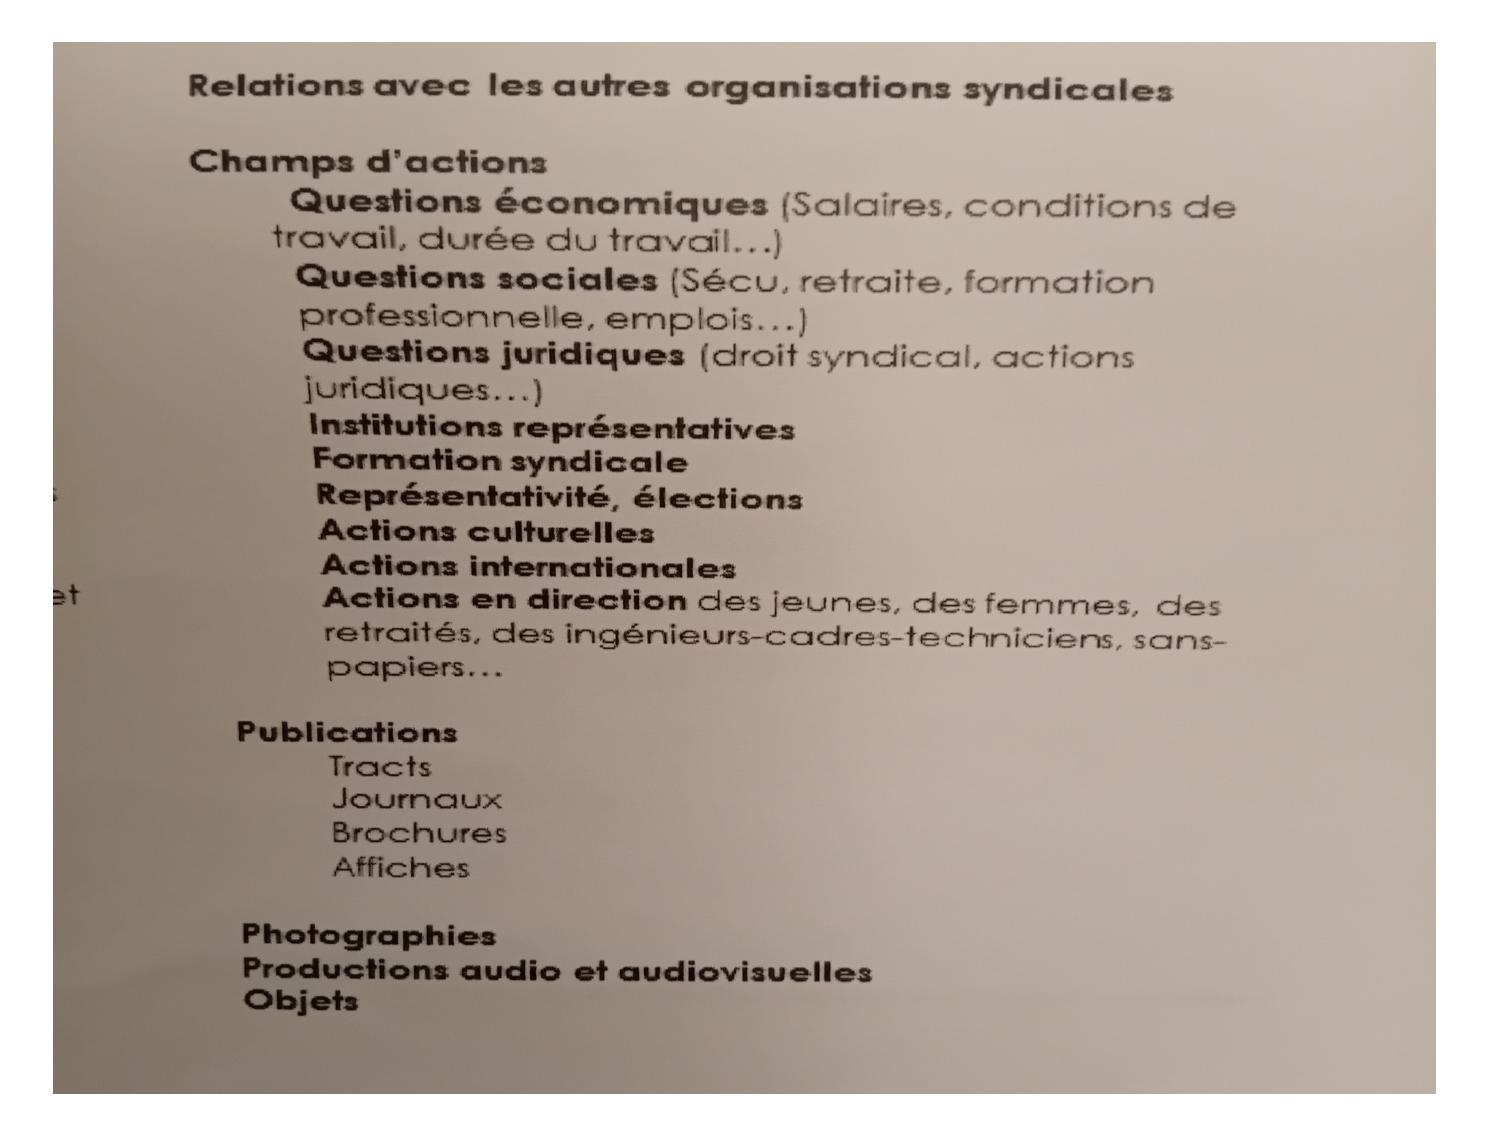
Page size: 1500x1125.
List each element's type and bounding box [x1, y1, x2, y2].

picture [53, 42, 1436, 1094]
